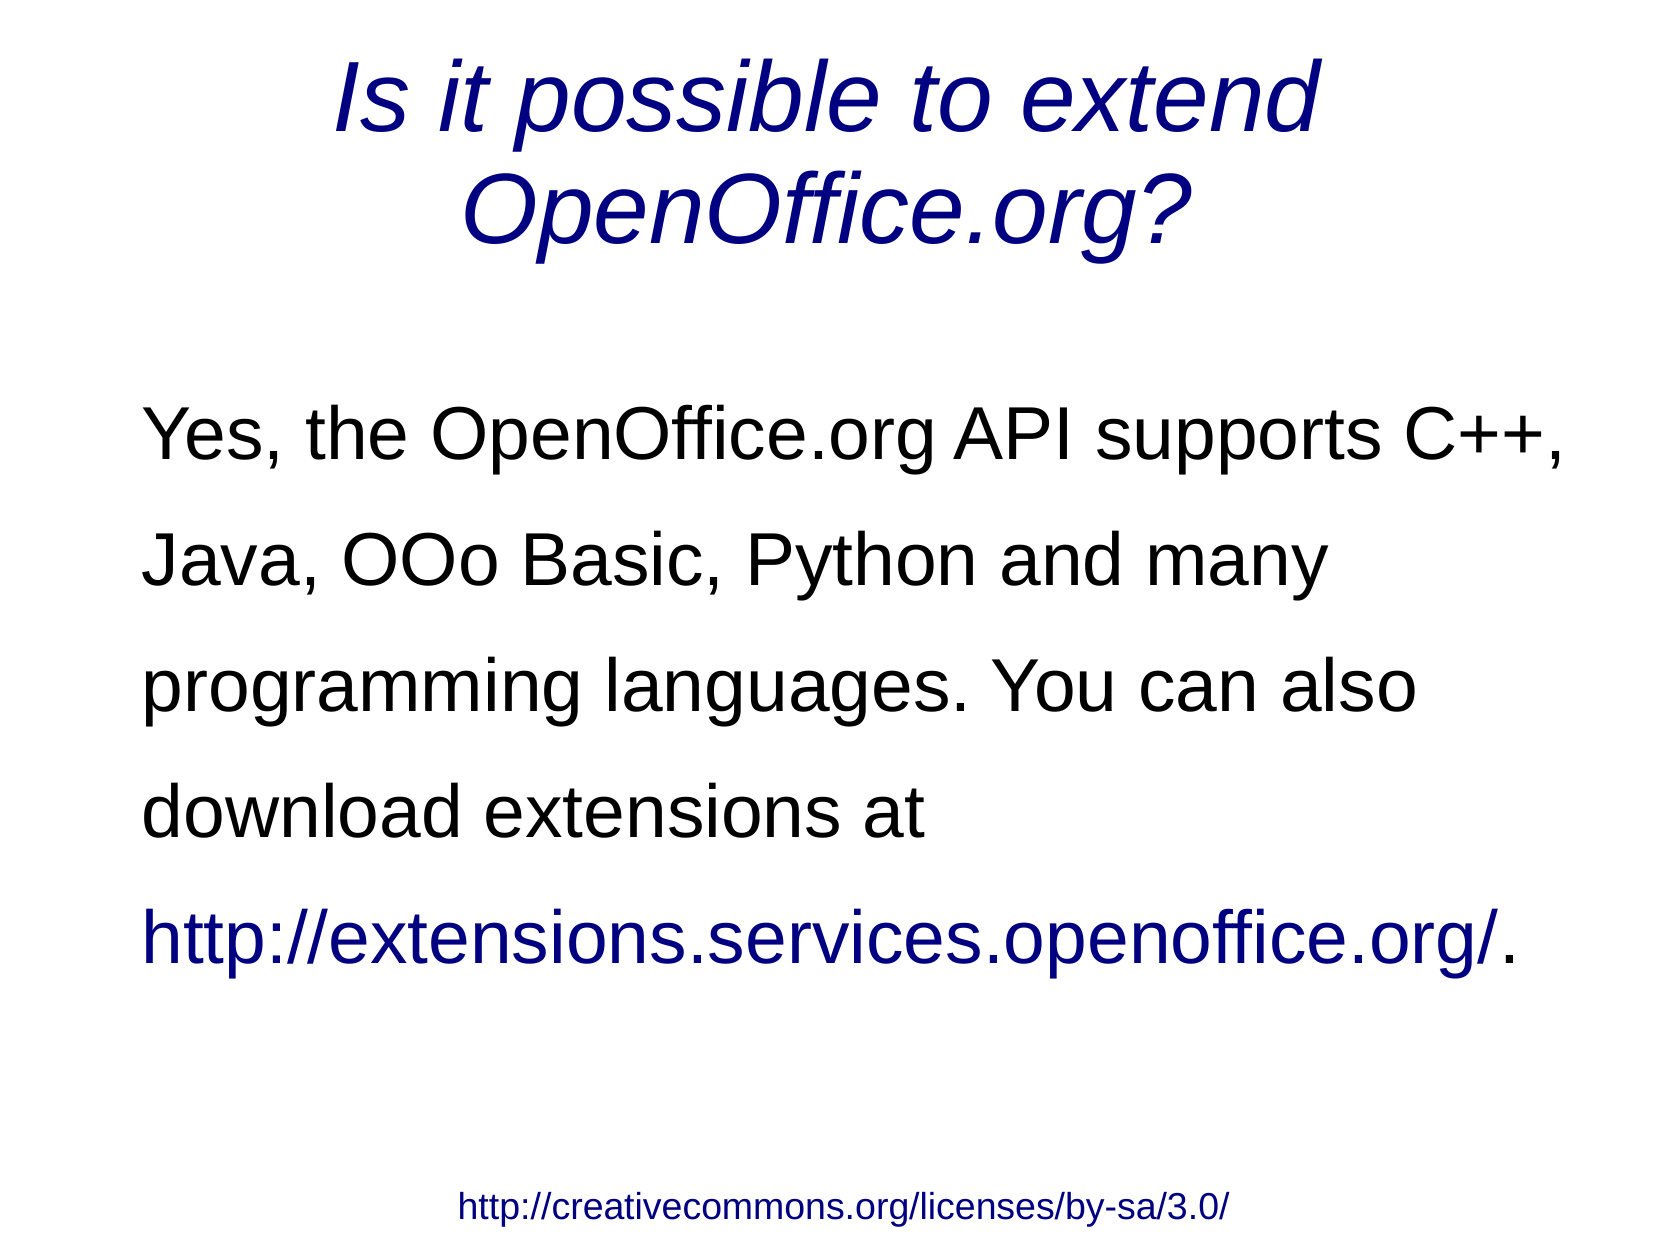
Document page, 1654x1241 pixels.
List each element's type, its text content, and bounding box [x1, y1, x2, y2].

title Is it possible to extend OpenOffice.org? [82, 41, 1571, 265]
list Yes, the OpenOffice.org API supports C++, Java, OOo Basic, Python and many programming languages. You can also download extensions at http://extensions.services.openoffice.org/. [141, 349, 1571, 1109]
